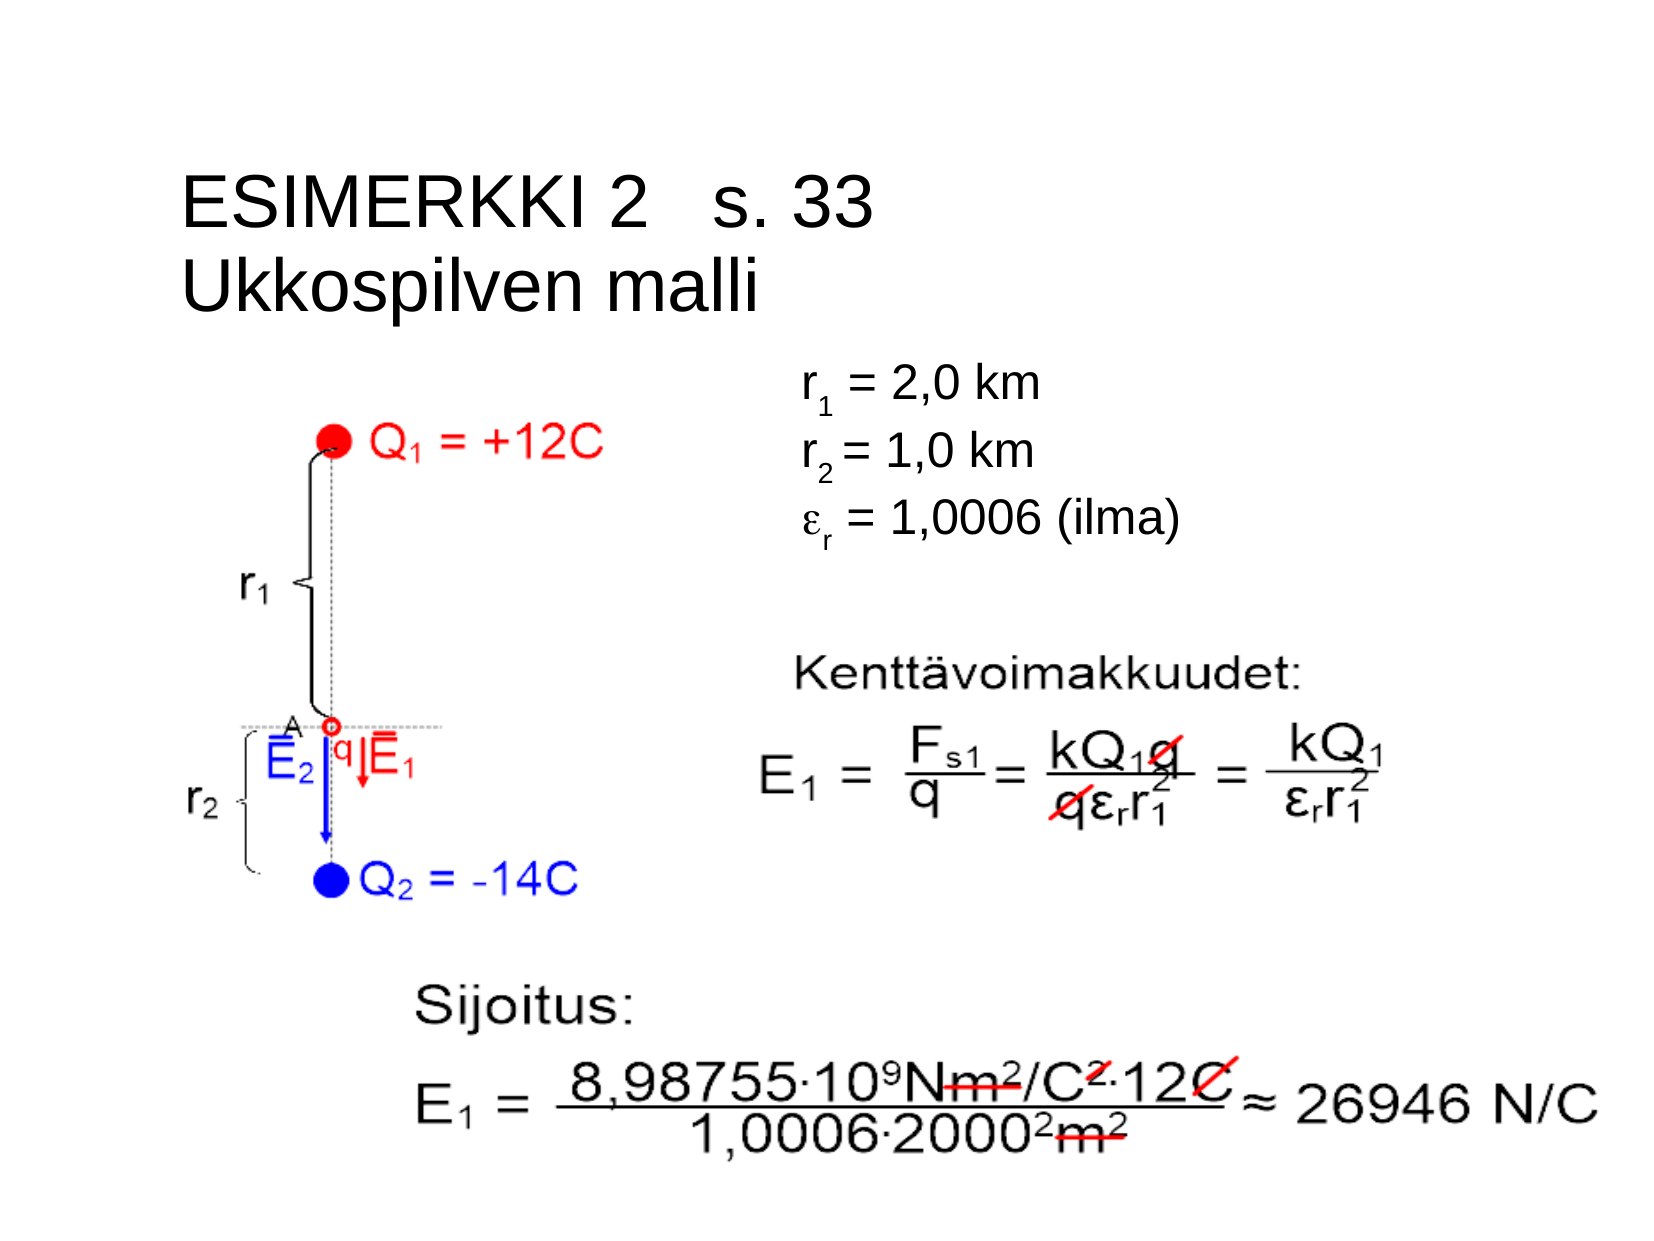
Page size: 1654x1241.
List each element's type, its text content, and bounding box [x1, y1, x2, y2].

text_box r1 = 2,0 km r2 = 1,0 km er = 1,0006 (ilma) [786, 342, 1513, 620]
text_box ESIMERKKI 2 s. 33 Ukkospilven malli [165, 153, 1489, 594]
picture [712, 619, 1430, 859]
picture [151, 377, 1654, 1179]
